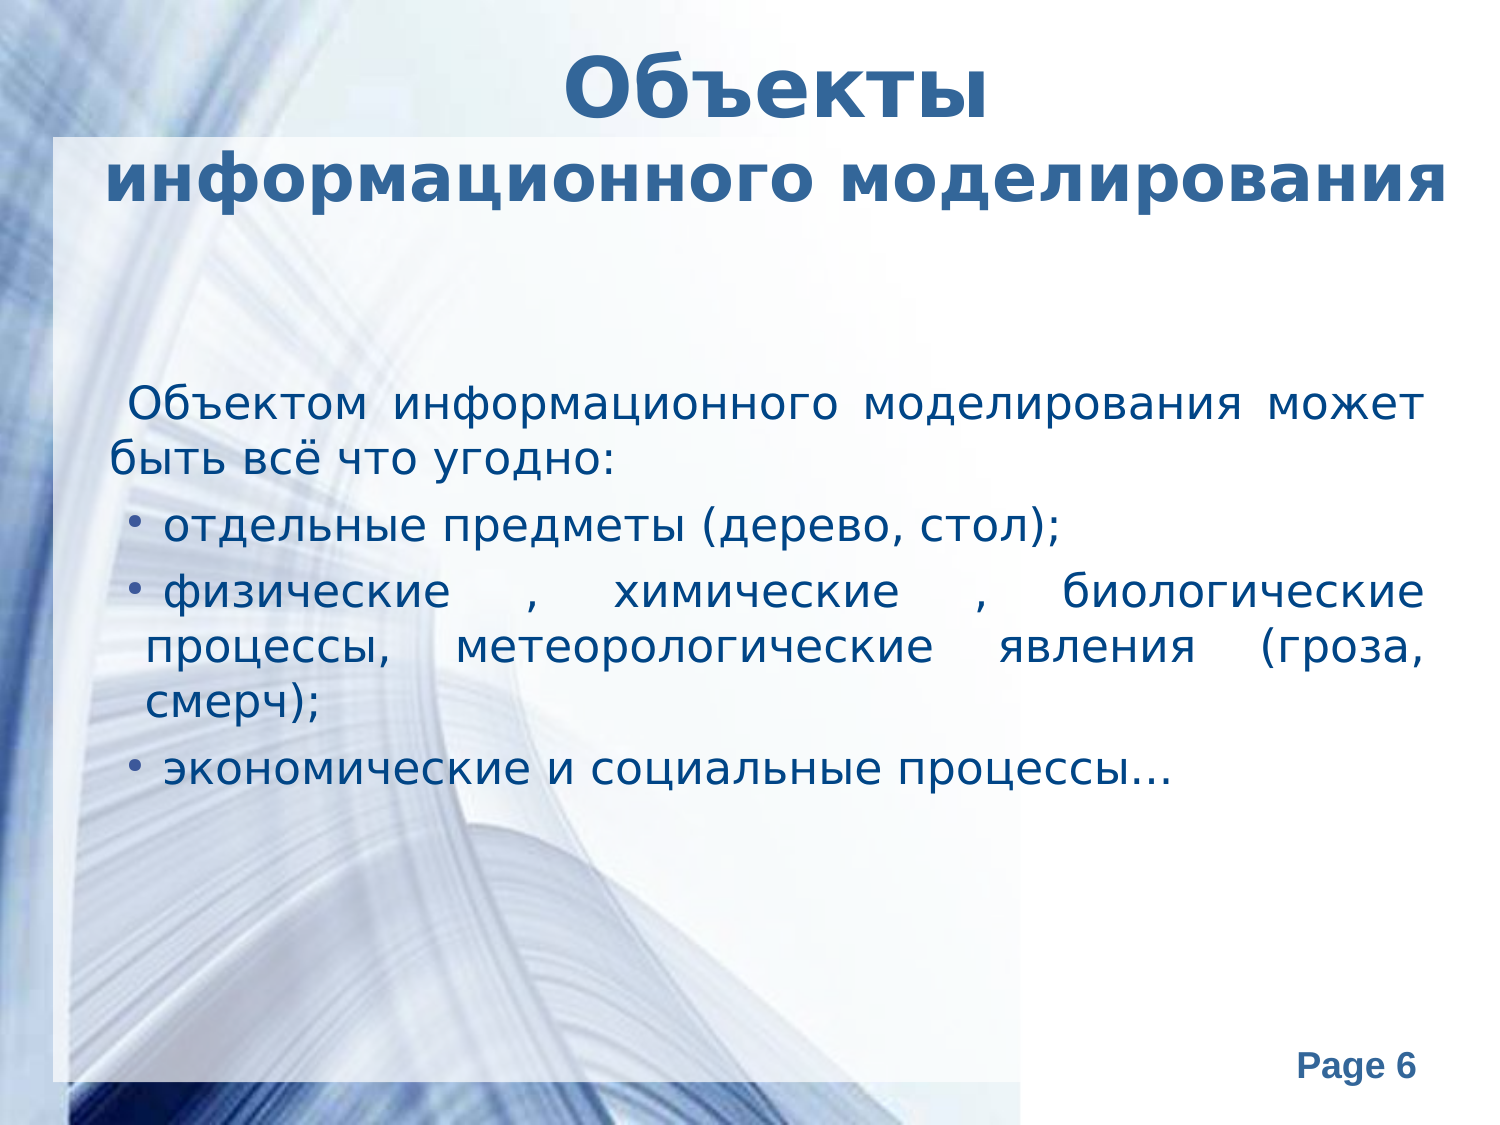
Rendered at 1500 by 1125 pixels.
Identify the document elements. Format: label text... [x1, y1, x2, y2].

text_box Объекты информационного моделирования [88, 26, 1465, 222]
text_box Объектом информационного моделирования может быть всё что угодно: отдельные предметы (дерево, стол); физические , химические , биологические процессы, метеорологические явления (гроза, смерч); экономические и социальные процессы... [94, 366, 1441, 1037]
picture [0, 0, 1500, 1125]
